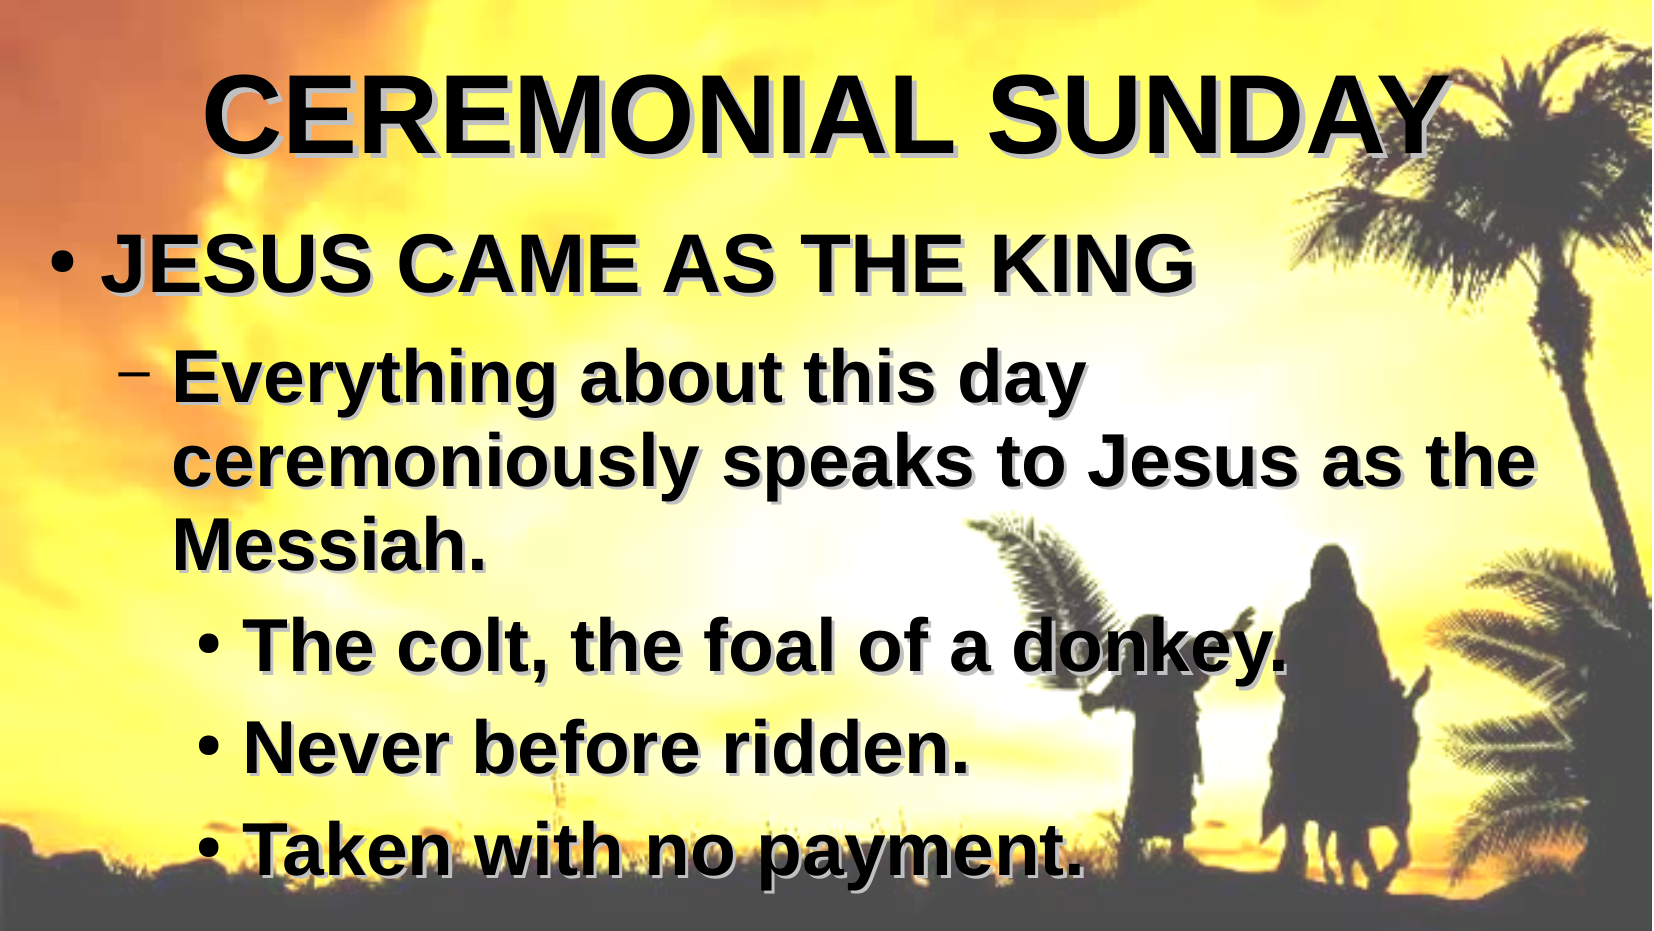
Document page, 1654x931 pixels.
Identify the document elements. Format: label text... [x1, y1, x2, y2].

list JESUS CAME AS THE KING Everything about this day ceremoniously speaks to Jesus as the Messiah. The colt, the foal of a donkey. Never before ridden. Taken with no payment. [30, 217, 1636, 916]
picture [0, 0, 1652, 931]
title CEREMONIAL SUNDAY [82, 37, 1571, 193]
